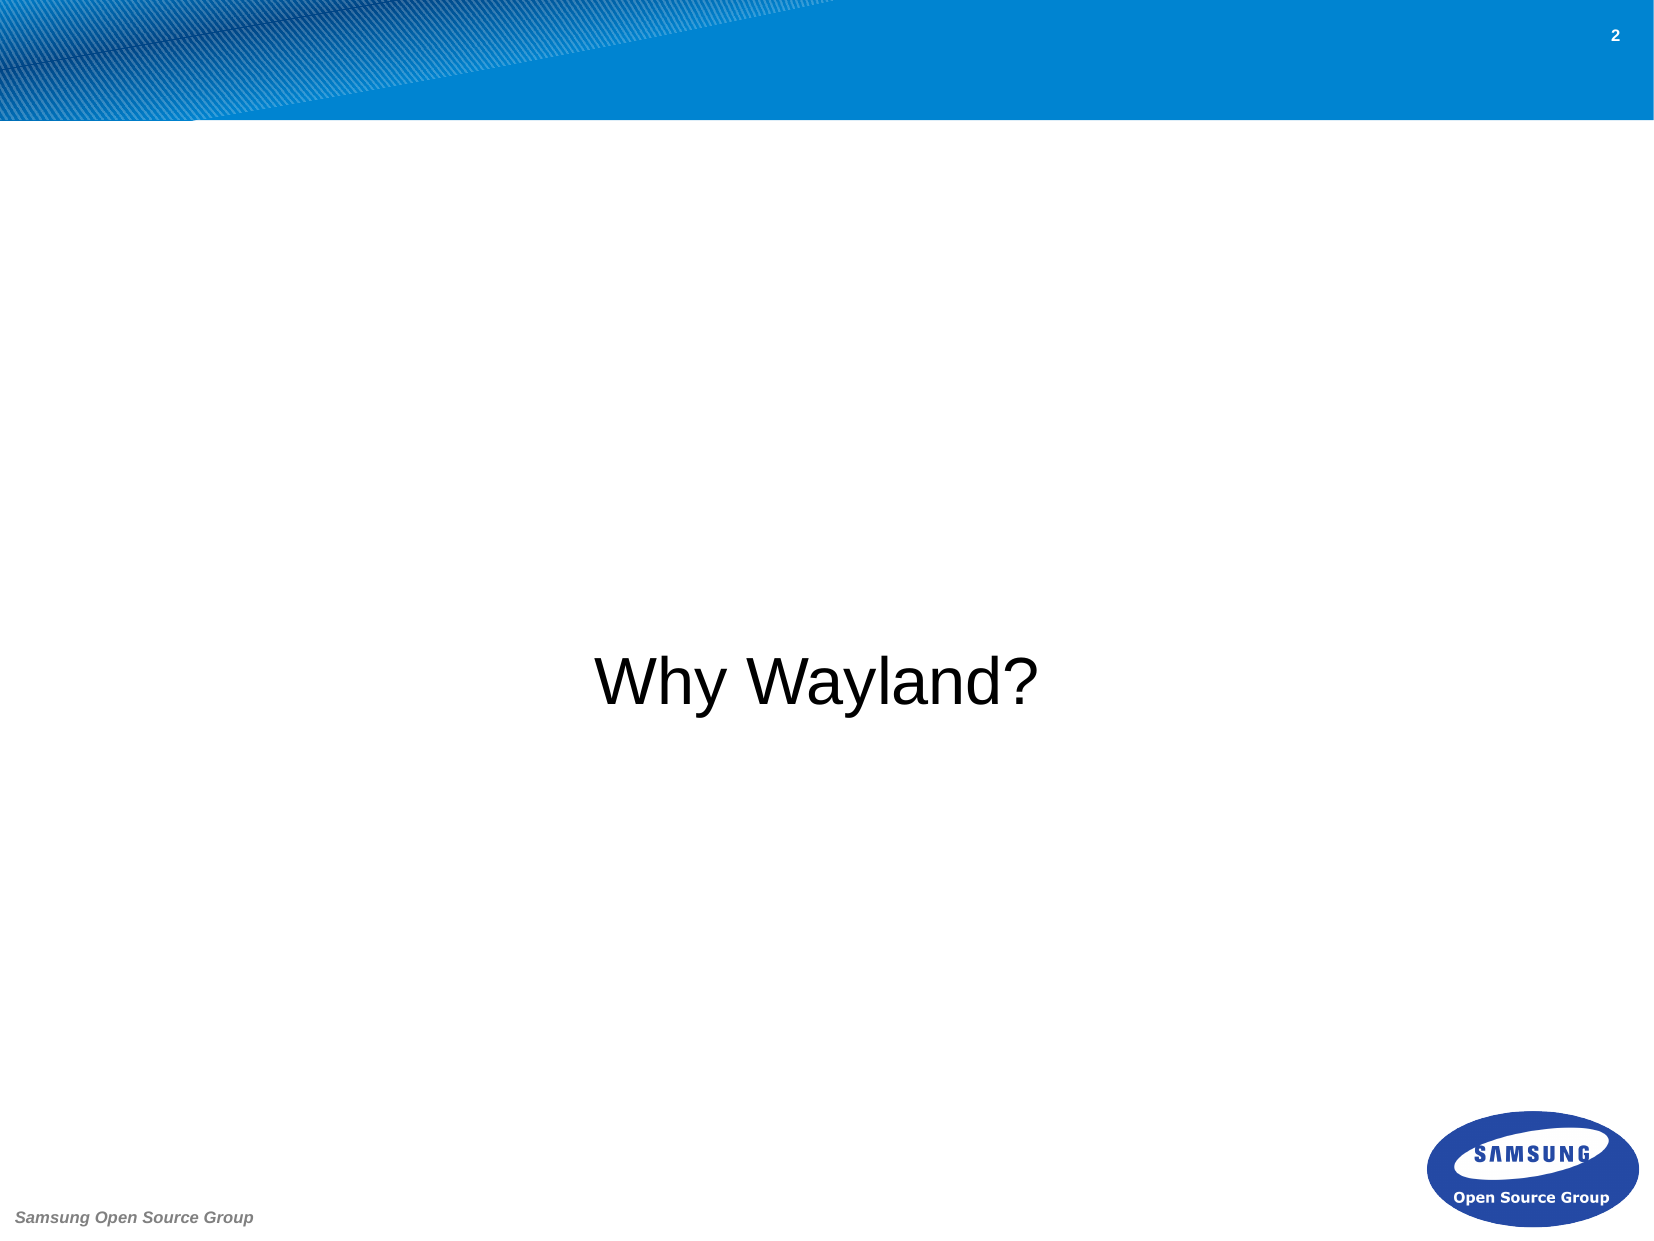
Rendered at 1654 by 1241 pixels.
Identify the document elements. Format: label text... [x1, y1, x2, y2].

subtitle Why Wayland? [90, 225, 1545, 1141]
picture [1425, 1109, 1641, 1230]
